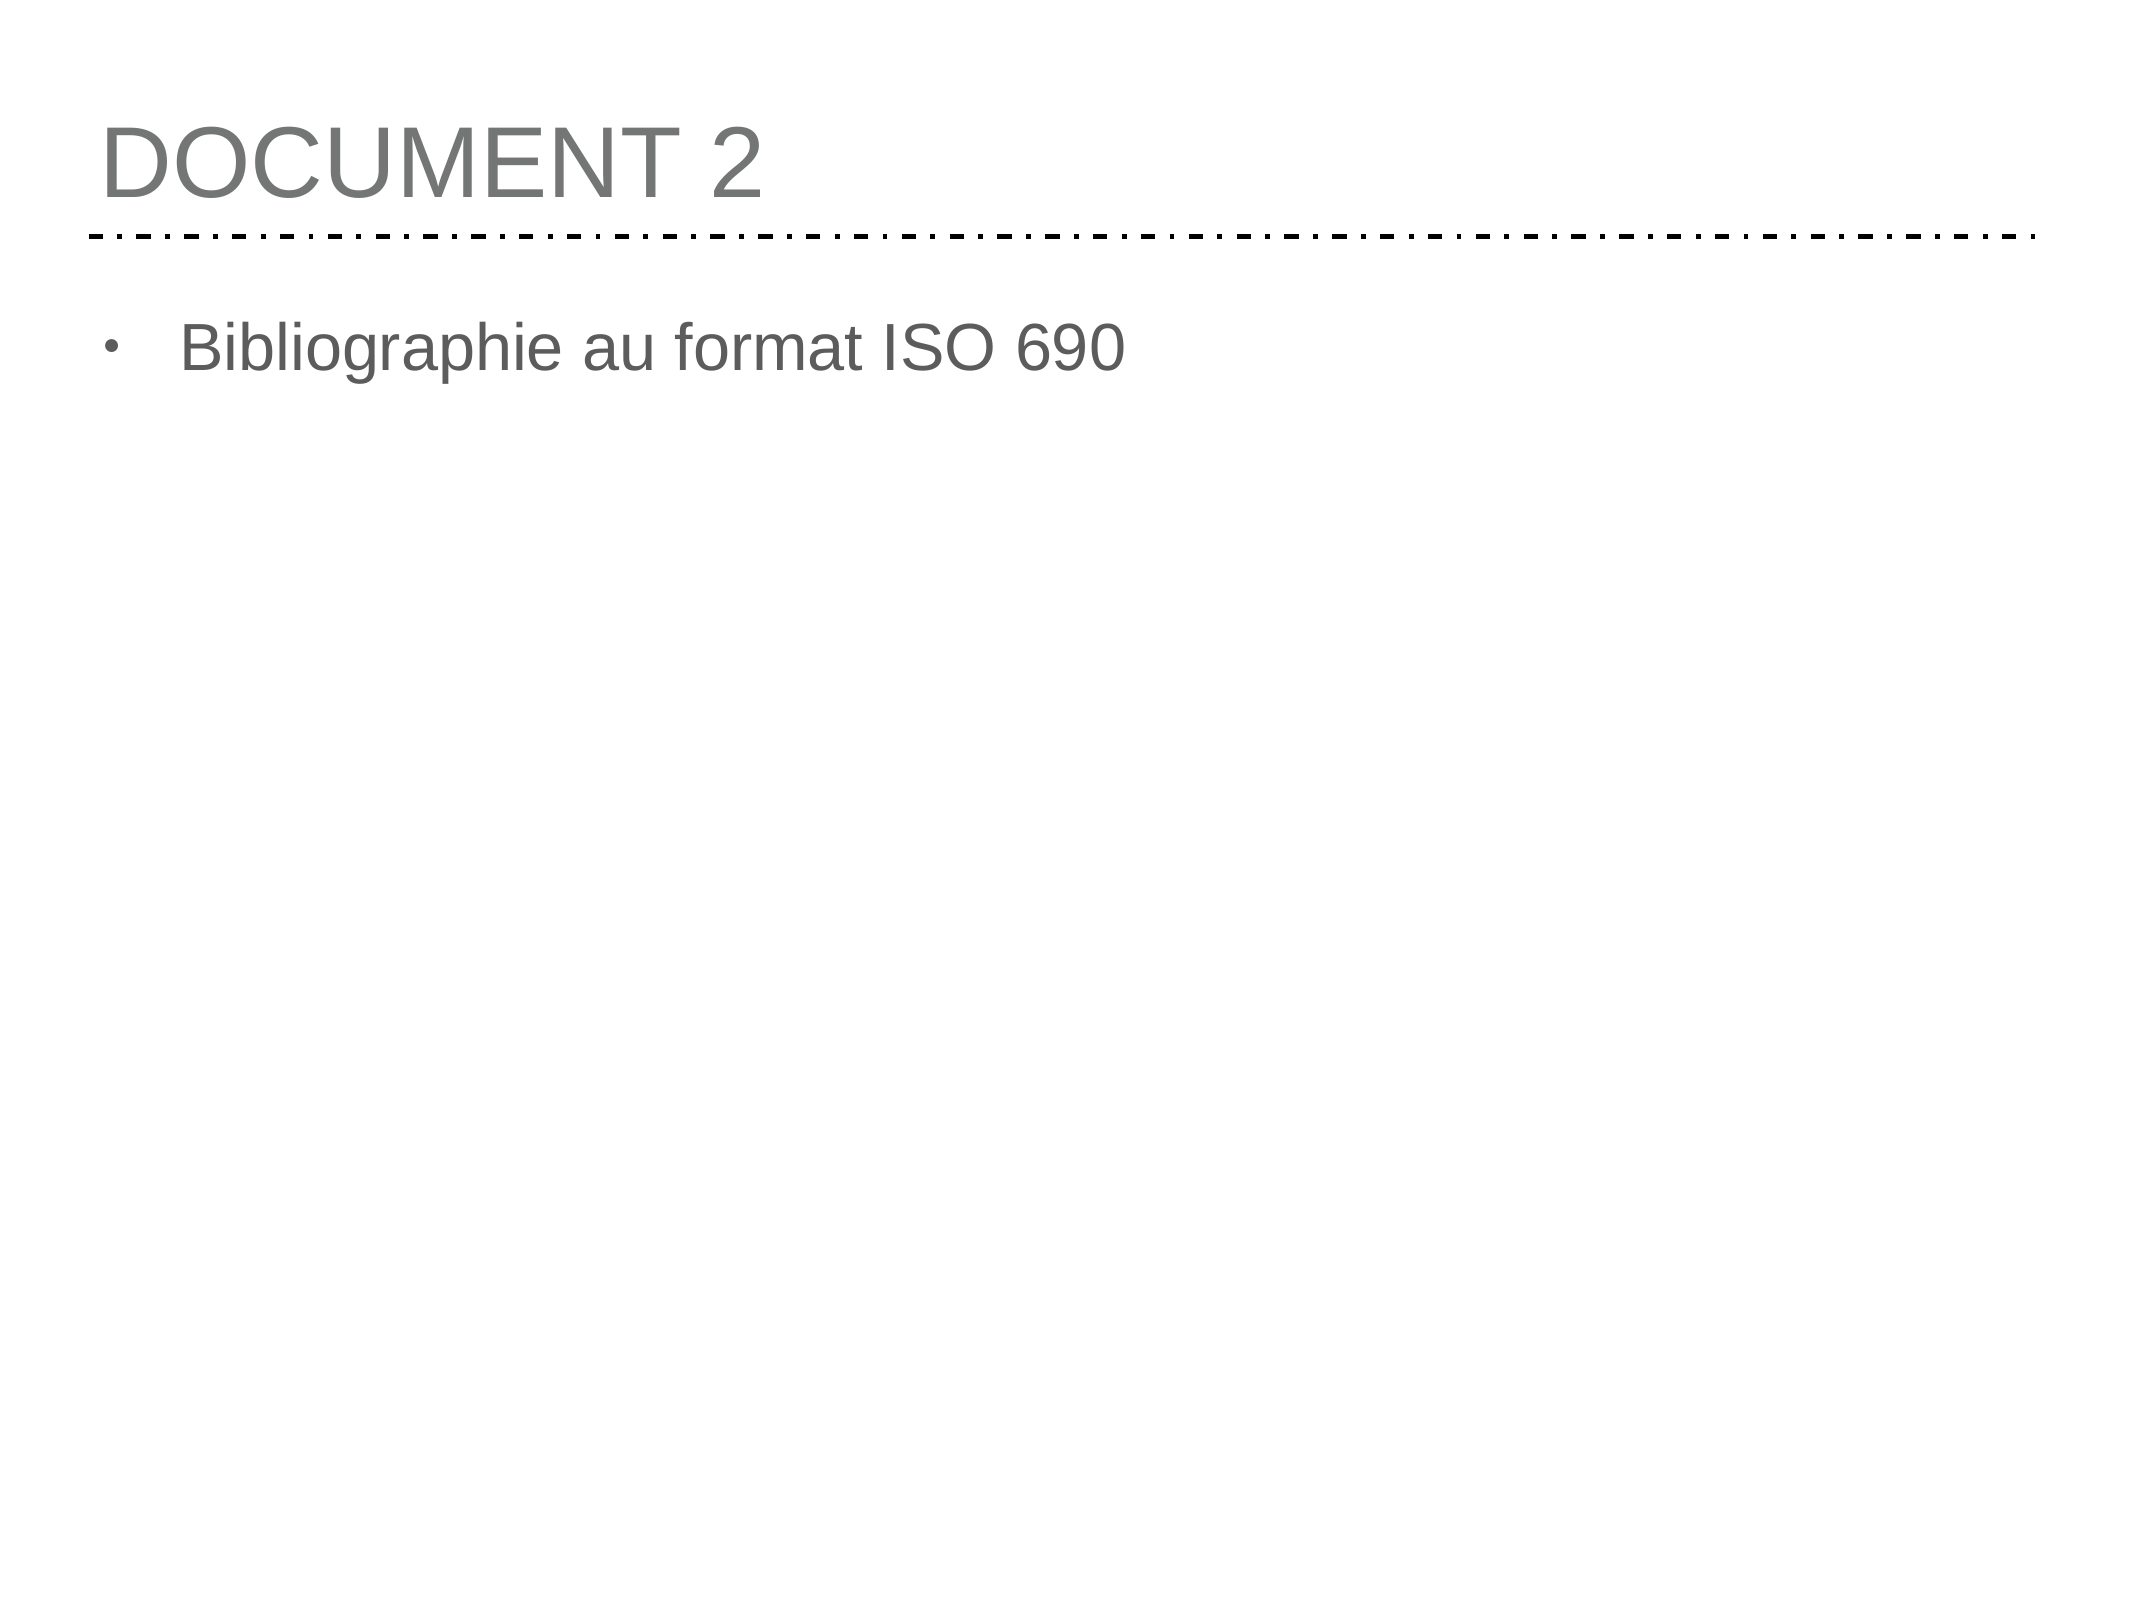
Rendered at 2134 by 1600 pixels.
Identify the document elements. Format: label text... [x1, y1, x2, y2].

text_box Bibliographie au format ISO 690 [94, 296, 2039, 1481]
text_box DOCUMENT 2 [92, 89, 2037, 207]
